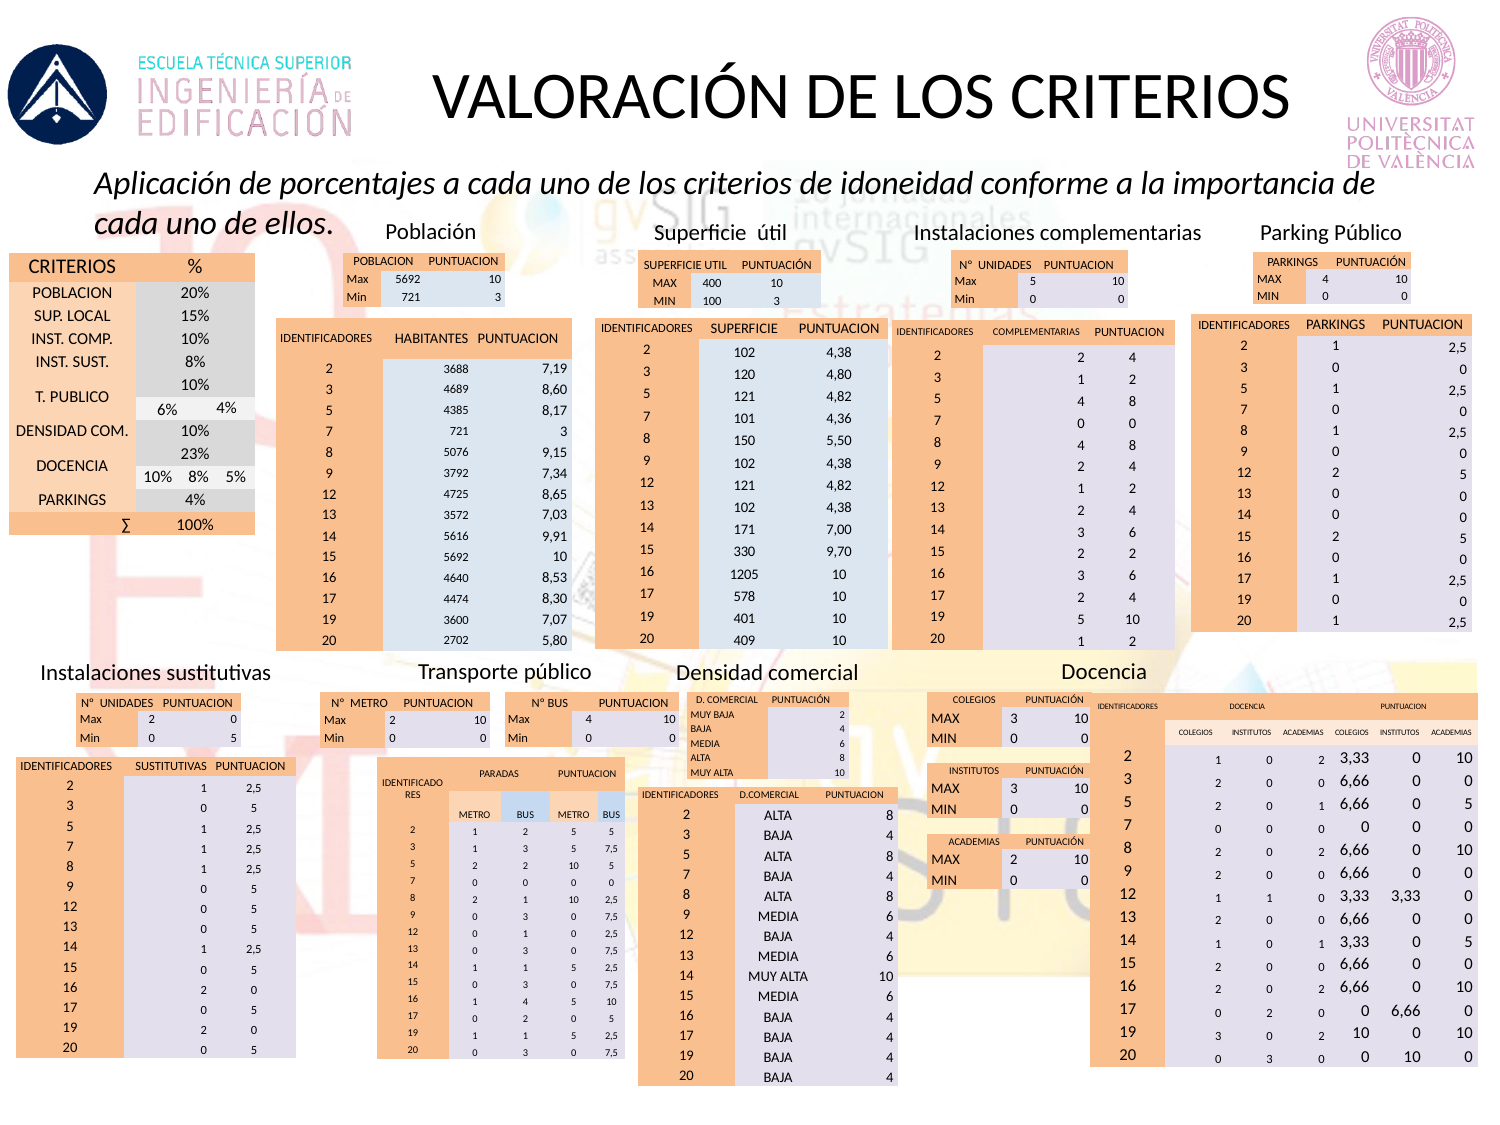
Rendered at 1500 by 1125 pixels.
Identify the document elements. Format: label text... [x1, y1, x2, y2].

table_cell 6,66 [1329, 859, 1374, 882]
table_cell 0 [1277, 997, 1329, 1020]
table_cell 1 [983, 476, 1090, 497]
text_box Densidad comercial [551, 650, 927, 693]
table_cell MEDIA [687, 735, 768, 750]
table_cell MUY ALTA [687, 764, 768, 779]
table_cell 0 [1226, 905, 1277, 928]
table_cell 8 [892, 432, 983, 454]
table_cell 0 [1329, 813, 1374, 836]
table_cell 6,66 [1329, 768, 1374, 791]
table_cell 0 [124, 998, 211, 1018]
table_cell 9,91 [473, 526, 572, 547]
table_cell 17 [1090, 997, 1165, 1020]
table_cell 5 [211, 877, 296, 897]
table_cell 3 [276, 379, 383, 400]
table_header PUNTUACIÓN [1022, 763, 1090, 778]
table_cell 0 [1165, 1043, 1226, 1067]
table_cell 4,36 [790, 405, 888, 427]
table_cell 5% [217, 466, 255, 489]
table_cell 1 [449, 822, 501, 838]
table_cell 0 [1277, 768, 1329, 791]
table_cell 9 [595, 450, 699, 472]
table_cell 4 [1090, 345, 1175, 367]
table_cell 0 [1374, 768, 1425, 791]
table_cell DOCENCIA [9, 443, 136, 489]
table_cell 0 [1277, 951, 1329, 974]
table_cell ALTA [735, 804, 821, 824]
table_cell ∑ [9, 512, 136, 535]
table_cell 0 [159, 711, 241, 729]
table_cell Max [505, 711, 572, 729]
table_cell 0 [1226, 768, 1277, 791]
table_cell 4,80 [790, 361, 888, 383]
table_cell 16 [16, 977, 124, 998]
table_cell 0 [1002, 869, 1022, 889]
table_cell 7 [1191, 399, 1297, 420]
table_header PARKINGS [1253, 252, 1332, 269]
table_cell 3,33 [1329, 928, 1374, 951]
table_cell 16 [1090, 974, 1165, 997]
table_cell 4 [1090, 454, 1175, 476]
table_cell 0 [1226, 951, 1277, 974]
table_cell 0 [1165, 813, 1226, 836]
table_cell 9 [1191, 441, 1297, 462]
table_cell 0 [1374, 399, 1472, 420]
table_cell 4 [821, 1026, 898, 1046]
table_cell 19 [1090, 1020, 1165, 1043]
table_cell 9 [276, 463, 383, 484]
table_cell ACADEMIAS [1425, 720, 1478, 745]
table_cell 3572 [383, 505, 473, 526]
table_cell 17 [595, 583, 699, 605]
table_cell 19 [1191, 589, 1297, 610]
table_cell MAX [927, 778, 1002, 798]
table_header PUNTUACION [211, 757, 296, 776]
table_cell 10 [399, 711, 490, 729]
table_cell MAX [638, 273, 691, 290]
table_cell 1 [501, 1025, 550, 1042]
table_cell 2 [768, 707, 849, 721]
table_cell SUP. LOCAL [9, 305, 136, 328]
table_cell 20 [1090, 1043, 1165, 1067]
table_cell 19 [638, 1046, 735, 1066]
table_cell 0 [385, 729, 399, 748]
table_cell 4,38 [790, 339, 888, 361]
table_cell 17 [1191, 568, 1297, 589]
table_cell 0 [1374, 905, 1425, 928]
table_cell Min [505, 729, 572, 747]
table_cell 4% [199, 397, 255, 420]
table_header PUNTUACION [1040, 253, 1128, 273]
table_cell 0 [1277, 905, 1329, 928]
table_header PUNTUACION [1329, 693, 1478, 720]
table_cell 100 [691, 290, 732, 308]
table_cell 10 [550, 855, 598, 872]
table_cell POBLACION [9, 282, 136, 305]
table_cell 0 [1374, 1020, 1425, 1043]
table_cell 13 [1090, 905, 1165, 928]
table_cell 1 [1165, 928, 1226, 951]
table_cell 15 [377, 974, 449, 991]
table_cell 2 [983, 497, 1090, 519]
table_cell 0 [1374, 928, 1425, 951]
table_cell 1 [449, 957, 501, 974]
table_cell 2 [1165, 905, 1226, 928]
table_cell 2,5 [598, 889, 625, 906]
table_cell 17 [892, 584, 983, 606]
table_cell 2 [276, 359, 383, 379]
table_cell Min [76, 729, 138, 747]
table_cell 10 [1425, 836, 1478, 859]
table_cell MAX [927, 707, 1002, 727]
table_header Nº BUS [505, 692, 595, 711]
table_cell 2 [1277, 1020, 1329, 1043]
table_cell 1 [124, 937, 211, 957]
table_cell 10 [1329, 1020, 1374, 1043]
table_header IDENTIFICADORES [1191, 314, 1297, 336]
text_box Instalaciones sustitutivas [0, 650, 320, 693]
table_cell 1 [1226, 882, 1277, 905]
table_cell 0 [1374, 791, 1425, 813]
table_cell 3688 [383, 359, 473, 379]
table_cell 2 [377, 822, 449, 838]
table_cell 9 [16, 877, 124, 897]
table_cell 8 [377, 889, 449, 906]
table_cell 5 [276, 400, 383, 421]
table_cell 10 [1022, 849, 1090, 869]
table_header DOCENCIA [1165, 693, 1329, 720]
table_cell 2 [501, 822, 550, 838]
table_cell 4725 [383, 484, 473, 505]
table_cell 400 [691, 273, 732, 290]
table_cell 7 [892, 410, 983, 432]
table_cell BAJA [735, 925, 821, 945]
table_cell BAJA [735, 865, 821, 885]
table_header PUNTUACION [159, 693, 241, 711]
table_cell 10% [136, 466, 180, 489]
table_cell 20 [1191, 610, 1297, 632]
table_cell 8 [1090, 432, 1175, 454]
table_cell 7,00 [790, 516, 888, 539]
table_header POBLACION [343, 253, 424, 271]
table_header IDENTIFICADORES [16, 757, 124, 776]
table_cell 2 [1191, 336, 1297, 357]
table_header PUNTUACIÓN [1022, 692, 1092, 707]
table_cell 7 [595, 405, 699, 427]
table_cell 7,19 [473, 359, 572, 379]
table_cell 0 [124, 1038, 211, 1058]
text_box Transporte público [289, 649, 721, 692]
table_cell 2 [983, 454, 1090, 476]
table_cell 0 [550, 872, 598, 889]
table_cell 0 [1022, 727, 1090, 747]
table_header PUNTUACION [473, 318, 572, 359]
table_cell 0 [1425, 859, 1478, 882]
table_cell 0 [211, 977, 296, 998]
table_cell INST. SUST. [9, 351, 136, 374]
table_cell 2 [983, 345, 1090, 367]
table_cell 20 [638, 1066, 735, 1086]
table_cell 409 [699, 627, 790, 649]
table_cell 6 [768, 735, 849, 750]
table_cell 2 [1002, 849, 1022, 869]
table_cell 0 [550, 906, 598, 923]
table_cell 6 [821, 905, 898, 925]
table_cell 7,07 [473, 610, 572, 631]
table_cell 0 [1090, 410, 1175, 432]
table_cell 3792 [383, 463, 473, 484]
table_cell 9 [377, 906, 449, 923]
table_cell 121 [699, 383, 790, 405]
table_header PUNTUACION [790, 318, 888, 339]
table_cell 0 [1226, 791, 1277, 813]
table_cell 2 [1165, 836, 1226, 859]
table_cell 15 [595, 539, 699, 561]
table_cell 0 [449, 940, 501, 957]
table_cell 330 [699, 539, 790, 561]
table_header Nº UNIDADES [951, 253, 1040, 273]
table_cell METRO [550, 791, 598, 822]
table_cell 0 [138, 729, 159, 747]
table_cell 19 [595, 605, 699, 627]
table_cell 15% [136, 305, 255, 328]
table_cell 20 [16, 1038, 124, 1058]
table_cell 0 [1226, 836, 1277, 859]
table_cell 2 [1090, 541, 1175, 563]
table_cell 5 [377, 855, 449, 872]
table_cell 20% [136, 282, 255, 305]
table_cell 10 [732, 273, 821, 290]
table_cell 16 [276, 568, 383, 589]
table_cell 5 [211, 1038, 296, 1058]
table_cell 2,5 [1374, 420, 1472, 441]
table_cell 16 [638, 1006, 735, 1026]
table_cell 0 [1297, 441, 1374, 462]
table_cell 4,38 [790, 450, 888, 472]
table_cell 2 [1090, 367, 1175, 388]
table_cell 2 [1165, 768, 1226, 791]
table_cell 4,82 [790, 472, 888, 494]
table_cell 0 [1277, 1043, 1329, 1067]
table_cell 4 [821, 1006, 898, 1026]
table_cell 2 [385, 711, 399, 729]
table_cell 3 [424, 288, 505, 307]
table_cell BUS [598, 791, 625, 822]
table_cell 4 [821, 865, 898, 885]
table_cell 17 [16, 998, 124, 1018]
table_cell 5 [1090, 791, 1165, 813]
table_cell MUY ALTA [735, 965, 821, 986]
table_cell 10% [136, 374, 255, 397]
table_cell 0 [1374, 547, 1472, 568]
table_cell Max [951, 273, 1018, 290]
table_cell 5 [211, 998, 296, 1018]
table_cell 4 [1306, 269, 1332, 287]
table_cell 0 [550, 940, 598, 957]
table_cell 1 [449, 991, 501, 1008]
table_cell 15 [16, 957, 124, 977]
table_cell 13 [595, 494, 699, 516]
table_cell 0 [1226, 974, 1277, 997]
table_cell 3 [1191, 357, 1297, 378]
table_cell 0 [1226, 859, 1277, 882]
table_cell 120 [699, 361, 790, 383]
table_cell 4385 [383, 400, 473, 421]
table_header CRITERIOS [9, 253, 136, 282]
table_header % [136, 253, 255, 282]
table_cell 10 [424, 271, 505, 288]
table_cell 5 [550, 838, 598, 855]
table_cell 8 [276, 442, 383, 463]
table_cell 4 [1090, 584, 1175, 606]
table_cell 2 [16, 776, 124, 796]
table_cell 102 [699, 450, 790, 472]
table_cell 0 [598, 872, 625, 889]
table_cell 5692 [383, 547, 473, 568]
table_cell MEDIA [735, 986, 821, 1006]
table_cell 2702 [383, 631, 473, 649]
table_cell 5 [550, 957, 598, 974]
table_cell 23% [136, 443, 255, 466]
table_cell 1 [1297, 610, 1374, 632]
table_cell 12 [377, 923, 449, 940]
table_cell 0 [595, 729, 679, 747]
table_cell 2,5 [211, 857, 296, 877]
text_box Aplicación de porcentajes a cada uno de los criterios de idoneidad conforme a la importancia de cada uno de ellos. [4, 153, 1400, 249]
table_cell 0 [983, 410, 1090, 432]
table_cell 8 [638, 885, 735, 905]
table_cell 10 [1425, 1020, 1478, 1043]
table_cell 1 [124, 776, 211, 796]
table_cell 6,66 [1329, 951, 1374, 974]
table_cell 101 [699, 405, 790, 427]
table_cell 3 [1002, 778, 1022, 798]
table_cell 5 [1374, 462, 1472, 484]
table_header IDENTIFICADORES [638, 787, 735, 804]
table_cell ALTA [735, 885, 821, 905]
table_cell 0 [1425, 951, 1478, 974]
table_header IDENTIFICADORES [377, 757, 449, 822]
table_cell 2 [1165, 974, 1226, 997]
table_cell 2 [1090, 745, 1165, 768]
table_cell 3 [1090, 768, 1165, 791]
table_cell 1 [501, 889, 550, 906]
table_cell 1205 [699, 561, 790, 583]
table_cell 0 [1425, 905, 1478, 928]
table_header PUNTUACIÓN [768, 692, 849, 707]
table_cell 0 [1425, 768, 1478, 791]
table_cell BAJA [735, 824, 821, 845]
text_box Docencia [888, 649, 1321, 692]
table_cell 13 [16, 917, 124, 937]
table_cell MEDIA [735, 905, 821, 925]
table_cell 2,5 [1374, 568, 1472, 589]
table_cell 5 [550, 822, 598, 838]
table_cell 3 [1165, 1020, 1226, 1043]
table_cell 0 [1297, 399, 1374, 420]
table_cell BAJA [735, 1046, 821, 1066]
table_header COMPLEMENTARIAS [983, 320, 1090, 345]
table_header Nº UNIDADES [76, 693, 159, 711]
table_cell 1 [1277, 928, 1329, 951]
table_cell 0 [1226, 745, 1277, 768]
table_cell 14 [595, 516, 699, 539]
table_cell 4 [821, 925, 898, 945]
table_cell 1 [1297, 336, 1374, 357]
table_cell 5 [1018, 273, 1040, 290]
table_cell 5 [211, 957, 296, 977]
table_cell 8 [821, 804, 898, 824]
table_cell 0 [124, 897, 211, 917]
table_cell 0 [1374, 974, 1425, 997]
table_cell 5 [211, 917, 296, 937]
table_cell 4% [136, 489, 255, 512]
table_cell 3,33 [1329, 745, 1374, 768]
table_cell 14 [276, 526, 383, 547]
table_cell 7,5 [598, 1042, 625, 1059]
table_header IDENTIFICADORES [892, 320, 983, 345]
table_cell 8% [137, 351, 255, 374]
table_header IDENTIFICADORES [1090, 693, 1165, 720]
table_cell ACADEMIAS [1277, 720, 1329, 745]
table_cell 0 [550, 1008, 598, 1025]
table_cell MIN [1253, 287, 1306, 304]
table_cell 4 [821, 1066, 898, 1086]
table_cell 5 [211, 796, 296, 816]
table_header SUPERFICIE UTIL [638, 253, 732, 273]
table_cell 5616 [383, 526, 473, 547]
table_cell 0 [1297, 357, 1374, 378]
table_cell 0 [399, 729, 490, 748]
table_cell 4 [983, 432, 1090, 454]
table_cell 0 [1297, 547, 1374, 568]
table_cell 2 [983, 541, 1090, 563]
table_cell 7,5 [598, 906, 625, 923]
table_cell 5692 [381, 271, 424, 288]
table_cell 2 [501, 855, 550, 872]
table_cell 5,80 [473, 631, 572, 649]
table_cell INST. COMP. [9, 328, 136, 351]
table_cell 8,30 [473, 589, 572, 610]
table_header PUNTUACION [821, 787, 898, 804]
table_cell 7,5 [598, 940, 625, 957]
table_cell 8,65 [473, 484, 572, 505]
table_cell 0 [211, 1018, 296, 1038]
table_cell 0 [1374, 836, 1425, 859]
table_cell 721 [383, 421, 473, 442]
table_cell 0 [1374, 951, 1425, 974]
table_cell 13 [377, 940, 449, 957]
table_header PUNTUACIÓN [1332, 252, 1411, 269]
table_cell COLEGIOS [1329, 720, 1374, 745]
table_cell 8 [821, 845, 898, 865]
table_cell MAX [927, 849, 1002, 869]
table_cell 10 [790, 561, 888, 583]
table_cell 19 [377, 1025, 449, 1042]
table_cell 0 [449, 872, 501, 889]
table_cell 0 [1374, 441, 1472, 462]
table_cell 2 [1165, 859, 1226, 882]
text_box Parking Público [1186, 209, 1476, 253]
table_cell 1 [124, 816, 211, 836]
table_cell 2 [638, 804, 735, 824]
table_cell 15 [892, 541, 983, 563]
table_cell 2 [1297, 526, 1374, 547]
table_cell 10 [1090, 606, 1175, 628]
table_cell 0 [501, 872, 550, 889]
table_cell 5 [598, 822, 625, 838]
table_cell 3 [501, 974, 550, 991]
table_cell 0 [1332, 287, 1411, 304]
table_cell 12 [16, 897, 124, 917]
table_cell MAX [1253, 269, 1306, 287]
table_cell 6 [1090, 519, 1175, 541]
table_cell 8,17 [473, 400, 572, 421]
table_cell 102 [699, 339, 790, 361]
table_cell 5 [550, 1025, 598, 1042]
table_cell 0 [1374, 745, 1425, 768]
table_cell T. PUBLICO [9, 374, 136, 420]
table_cell PARKINGS [9, 489, 136, 512]
table_cell 10% [136, 420, 255, 443]
table_cell 4 [572, 711, 595, 729]
table_cell 6 [1090, 563, 1175, 584]
table_header COLEGIOS [927, 692, 1022, 707]
table_cell 0 [1277, 859, 1329, 882]
table_cell BAJA [735, 1006, 821, 1026]
table_cell 5 [1425, 928, 1478, 951]
table_cell 1 [983, 628, 1090, 649]
table_cell 2 [124, 1018, 211, 1038]
table_cell INSTITUTOS [1226, 720, 1277, 745]
table_cell 20 [276, 631, 383, 650]
table_cell 8 [768, 750, 849, 764]
table_cell 1 [449, 1025, 501, 1042]
table_cell 0 [449, 923, 501, 940]
table_cell 3 [983, 563, 1090, 584]
table_cell 0 [1297, 505, 1374, 526]
table_cell 1 [1297, 378, 1374, 399]
table_cell 14 [1090, 928, 1165, 951]
table_cell 2,5 [598, 957, 625, 974]
table_cell 10 [1425, 974, 1478, 997]
table_cell 19 [16, 1018, 124, 1038]
table_cell Min [320, 729, 385, 748]
table_cell 3 [501, 1042, 550, 1059]
table_cell 0 [124, 796, 211, 816]
table_cell 5,50 [790, 427, 888, 450]
table_cell 2 [1297, 462, 1374, 484]
table_cell BAJA [687, 721, 768, 735]
table_cell 150 [699, 427, 790, 450]
table_cell 1 [1165, 745, 1226, 768]
table_cell 0 [1306, 287, 1332, 304]
text_box Población [306, 209, 555, 252]
table_cell 14 [892, 519, 983, 541]
table_cell 14 [16, 937, 124, 957]
table_cell 12 [638, 925, 735, 945]
table_cell Max [76, 711, 138, 729]
table_cell 1 [983, 367, 1090, 388]
table_cell 16 [377, 991, 449, 1008]
table_cell 2 [1226, 997, 1277, 1020]
table_cell 5 [1374, 526, 1472, 547]
table_header SUPERFICIE [699, 318, 790, 339]
table_cell 2 [501, 1008, 550, 1025]
table_header IDENTIFICADORES [595, 318, 699, 339]
table_cell 100% [136, 512, 255, 535]
table_header PARADAS [449, 757, 550, 791]
table_cell 8,60 [473, 379, 572, 400]
table_cell 9,15 [473, 442, 572, 463]
table_cell 0 [550, 923, 598, 940]
table_header IDENTIFICADORES [276, 318, 383, 359]
table_cell 14 [1191, 505, 1297, 526]
table_cell 2,5 [211, 776, 296, 796]
table_cell 7 [1090, 813, 1165, 836]
table_cell 0 [124, 917, 211, 937]
table_cell 4689 [383, 379, 473, 400]
table_cell 10 [1374, 1043, 1425, 1067]
table_cell 2,5 [1374, 610, 1472, 632]
table_cell 5 [595, 383, 699, 405]
table_cell 0 [124, 877, 211, 897]
table_cell 2,5 [211, 816, 296, 836]
table_cell 12 [892, 476, 983, 497]
table_cell 0 [1165, 997, 1226, 1020]
table_cell [1090, 720, 1165, 745]
table_cell 2 [449, 855, 501, 872]
table_cell 3 [1002, 707, 1022, 727]
table_cell ALTA [687, 750, 768, 764]
table_cell 4 [983, 388, 1090, 410]
table_cell 0 [1226, 813, 1277, 836]
table_cell 7 [638, 865, 735, 885]
table_cell 1 [1297, 568, 1374, 589]
table_cell 10 [473, 547, 572, 568]
table_cell 3,33 [1374, 882, 1425, 905]
table_cell 8 [1191, 420, 1297, 441]
table_cell 6 [821, 986, 898, 1006]
table_cell 1 [1165, 882, 1226, 905]
table_cell 4474 [383, 589, 473, 610]
table_cell 15 [1191, 526, 1297, 547]
table_header INSTITUTOS [927, 763, 1022, 778]
table_cell 12 [1090, 882, 1165, 905]
table_cell 10 [821, 965, 898, 986]
table_cell 0 [1018, 290, 1040, 308]
table_cell 10 [1022, 778, 1090, 798]
table_cell 1 [1277, 791, 1329, 813]
table_cell 401 [699, 605, 790, 627]
table_cell 14 [638, 965, 735, 986]
table_header PUNTUACION [424, 253, 505, 271]
table_cell 3 [473, 421, 572, 442]
table_cell ALTA [735, 845, 821, 865]
table_cell 2,5 [1374, 378, 1472, 399]
table_cell 8,53 [473, 568, 572, 589]
table_cell 0 [1374, 589, 1472, 610]
table_cell 7,5 [598, 974, 625, 991]
table_cell 10 [768, 764, 849, 779]
table_cell 2 [1165, 791, 1226, 813]
table_header SUSTITUTIVAS [124, 757, 211, 776]
table_cell 171 [699, 516, 790, 539]
table_cell 1 [449, 838, 501, 855]
table_cell 0 [1425, 997, 1478, 1020]
table_header Nº METRO [320, 692, 399, 711]
table_header PUNTUACIÓN [1022, 834, 1090, 849]
table_cell 1 [124, 836, 211, 857]
table_cell 3 [377, 838, 449, 855]
table_cell 20 [377, 1042, 449, 1059]
table_cell 13 [1191, 484, 1297, 505]
table_cell 0 [449, 1008, 501, 1025]
table_header D.COMERCIAL [735, 787, 821, 804]
table_cell 19 [276, 610, 383, 631]
table_cell 8 [595, 427, 699, 450]
table_cell 12 [1191, 462, 1297, 484]
table_cell 10 [790, 583, 888, 605]
text_box VALORACIÓN DE LOS CRITERIOS [407, 44, 1317, 140]
table_cell 0 [1002, 727, 1022, 747]
table_cell 2 [449, 889, 501, 906]
table_cell 10 [790, 627, 888, 649]
table_header PARKINGS [1297, 314, 1374, 336]
table_header HABITANTES [383, 318, 473, 359]
table_cell 7 [16, 836, 124, 857]
table_header PUNTUACION [1090, 320, 1175, 345]
table_cell 4 [768, 721, 849, 735]
table_cell 8 [821, 885, 898, 905]
table_cell 0 [1226, 1020, 1277, 1043]
table_cell 3 [732, 290, 821, 308]
table_cell 5 [598, 855, 625, 872]
table_cell 20 [595, 627, 699, 649]
table_cell 12 [595, 472, 699, 494]
table_cell 8 [1090, 836, 1165, 859]
table_cell 17 [377, 1008, 449, 1025]
table_cell MIN [638, 290, 691, 308]
table_cell 5 [892, 388, 983, 410]
table_cell 2,5 [598, 1025, 625, 1042]
table_cell 4640 [383, 568, 473, 589]
table_cell 2 [983, 584, 1090, 606]
text_box Instalaciones complementarias [844, 209, 1186, 253]
table_cell 15 [276, 547, 383, 568]
table_cell 3 [638, 824, 735, 845]
table_cell MIN [927, 727, 1002, 747]
table_cell 5 [983, 606, 1090, 628]
table_cell 0 [1022, 798, 1090, 818]
table_cell 4 [821, 824, 898, 845]
table_cell 721 [381, 288, 424, 307]
table_cell 0 [1425, 1043, 1478, 1067]
table_cell 0 [1374, 357, 1472, 378]
table_cell 2 [138, 711, 159, 729]
table_cell MUY BAJA [687, 707, 768, 721]
table_cell 20 [892, 628, 983, 649]
table_cell 2 [1165, 951, 1226, 974]
table_cell 13 [638, 945, 735, 965]
table_cell 2 [1090, 476, 1175, 497]
table_cell 1 [501, 957, 550, 974]
table_cell BAJA [735, 1026, 821, 1046]
table_cell 3 [595, 361, 699, 383]
table_cell 1 [1297, 420, 1374, 441]
table_cell MEDIA [735, 945, 821, 965]
table_cell 7 [377, 872, 449, 889]
table_cell 4,38 [790, 494, 888, 516]
table_cell 102 [699, 494, 790, 516]
table_cell 10 [598, 991, 625, 1008]
table_cell DENSIDAD COM. [9, 420, 136, 443]
table_cell BUS [501, 791, 550, 822]
table_cell 0 [1425, 882, 1478, 905]
table_cell Max [343, 271, 381, 288]
table_cell 9 [1090, 859, 1165, 882]
table_cell INSTITUTOS [1374, 720, 1425, 745]
table_cell 4,82 [790, 383, 888, 405]
table_cell 0 [1374, 505, 1472, 526]
table_cell 0 [1374, 484, 1472, 505]
table_cell 17 [638, 1026, 735, 1046]
table_cell COLEGIOS [1165, 720, 1226, 745]
table_cell 0 [1374, 859, 1425, 882]
picture [29, 692, 1477, 1125]
table_cell 0 [1297, 484, 1374, 505]
table_cell 4 [501, 991, 550, 1008]
table_header PUNTUACION [399, 692, 490, 711]
table_cell 1 [124, 857, 211, 877]
table_cell 121 [699, 472, 790, 494]
table_cell 2 [1090, 628, 1175, 649]
table_header PUNTUACION [550, 757, 625, 791]
table_cell 5 [1191, 378, 1297, 399]
picture [0, 0, 1491, 693]
table_cell 10 [1425, 745, 1478, 768]
table_cell 3 [501, 838, 550, 855]
table_cell 0 [1297, 589, 1374, 610]
table_cell 3,33 [1329, 882, 1374, 905]
table_cell 0 [449, 906, 501, 923]
table_cell 0 [1329, 997, 1374, 1020]
table_cell 13 [892, 497, 983, 519]
table_cell 17 [276, 589, 383, 610]
table_cell 2,5 [211, 937, 296, 957]
table_cell 0 [1277, 882, 1329, 905]
table_cell 6,66 [1329, 791, 1374, 813]
table_header PUNTUACION [1374, 314, 1472, 336]
table_cell MIN [927, 798, 1002, 818]
table_cell 12 [276, 484, 383, 505]
table_cell 0 [1040, 290, 1128, 308]
table_cell 7 [276, 421, 383, 442]
table_cell 9,70 [790, 539, 888, 561]
table_cell 1 [501, 923, 550, 940]
table_cell 8 [1090, 388, 1175, 410]
table_cell 8 [16, 857, 124, 877]
table_cell 10 [1022, 707, 1090, 727]
table_cell 0 [1329, 1043, 1374, 1067]
table_cell 16 [1191, 547, 1297, 568]
table_cell 15 [1090, 951, 1165, 974]
table_cell 5 [211, 897, 296, 917]
table_cell 2 [595, 339, 699, 361]
table_cell Max [320, 711, 385, 729]
table_cell 3600 [383, 610, 473, 631]
table_cell 6 [821, 945, 898, 965]
table_cell 0 [1226, 928, 1277, 951]
table_cell 6,66 [1329, 974, 1374, 997]
table_cell 2 [1277, 974, 1329, 997]
table_cell 10 [1332, 269, 1411, 287]
table_cell 578 [699, 583, 790, 605]
table_cell 0 [1277, 813, 1329, 836]
table_cell 10 [550, 889, 598, 906]
table_cell 5 [16, 816, 124, 836]
table_cell MIN [927, 869, 1002, 889]
table_cell 2,5 [211, 836, 296, 857]
table_cell 3 [501, 906, 550, 923]
table_cell 0 [550, 1042, 598, 1059]
table_cell 4 [821, 1046, 898, 1066]
table_cell 8% [180, 466, 217, 489]
table_cell 10 [1040, 273, 1128, 290]
table_cell 5 [598, 1008, 625, 1025]
table_cell METRO [449, 791, 501, 822]
table_cell BAJA [735, 1066, 821, 1086]
table_cell 2,5 [598, 923, 625, 940]
table_cell 2 [124, 977, 211, 998]
table_cell 19 [892, 606, 983, 628]
table_cell 6% [136, 397, 199, 420]
table_cell 0 [572, 729, 595, 747]
table_cell 0 [1002, 798, 1022, 818]
table_cell 0 [1022, 869, 1090, 889]
table_cell 15 [638, 986, 735, 1006]
table_header D. COMERCIAL [687, 692, 768, 707]
table_cell 0 [1425, 813, 1478, 836]
table_cell 3 [892, 367, 983, 388]
table_header PUNTUACIÓN [732, 253, 821, 273]
table_cell 2 [892, 345, 983, 367]
table_cell 0 [1374, 813, 1425, 836]
table_header PUNTUACION [595, 693, 679, 711]
table_cell 9 [638, 905, 735, 925]
table_cell 7,34 [473, 463, 572, 484]
table_cell 10% [136, 328, 255, 351]
table_cell 7,03 [473, 505, 572, 526]
table_cell 6,66 [1329, 905, 1374, 928]
table_cell 3 [16, 796, 124, 816]
table_cell 0 [449, 1042, 501, 1059]
table_cell 10 [595, 711, 679, 729]
table_cell 16 [595, 561, 699, 583]
table_cell 7,5 [598, 838, 625, 855]
table_cell 2,5 [1374, 336, 1472, 357]
table_cell 10 [790, 605, 888, 627]
table_cell 9 [892, 454, 983, 476]
table_cell 2 [1277, 745, 1329, 768]
table_cell 5 [159, 729, 241, 747]
table_cell 14 [377, 957, 449, 974]
table_cell 3 [1226, 1043, 1277, 1067]
table_cell 0 [124, 957, 211, 977]
table_cell 16 [892, 563, 983, 584]
table_cell 5 [638, 845, 735, 865]
table_cell 6,66 [1329, 836, 1374, 859]
table_cell 6,66 [1374, 997, 1425, 1020]
table_cell 5 [550, 991, 598, 1008]
table_cell Min [343, 288, 381, 307]
table_cell Min [951, 290, 1018, 308]
table_cell 3 [501, 940, 550, 957]
table_cell 3 [983, 519, 1090, 541]
table_cell 13 [276, 505, 383, 526]
table_cell 5076 [383, 442, 473, 463]
table_cell 0 [449, 974, 501, 991]
table_cell 2 [1277, 836, 1329, 859]
table_header ACADEMIAS [927, 834, 1022, 849]
table_cell 0 [550, 974, 598, 991]
table_cell 5 [1425, 791, 1478, 813]
text_box Superficie útil [596, 209, 844, 253]
table_cell 4 [1090, 497, 1175, 519]
